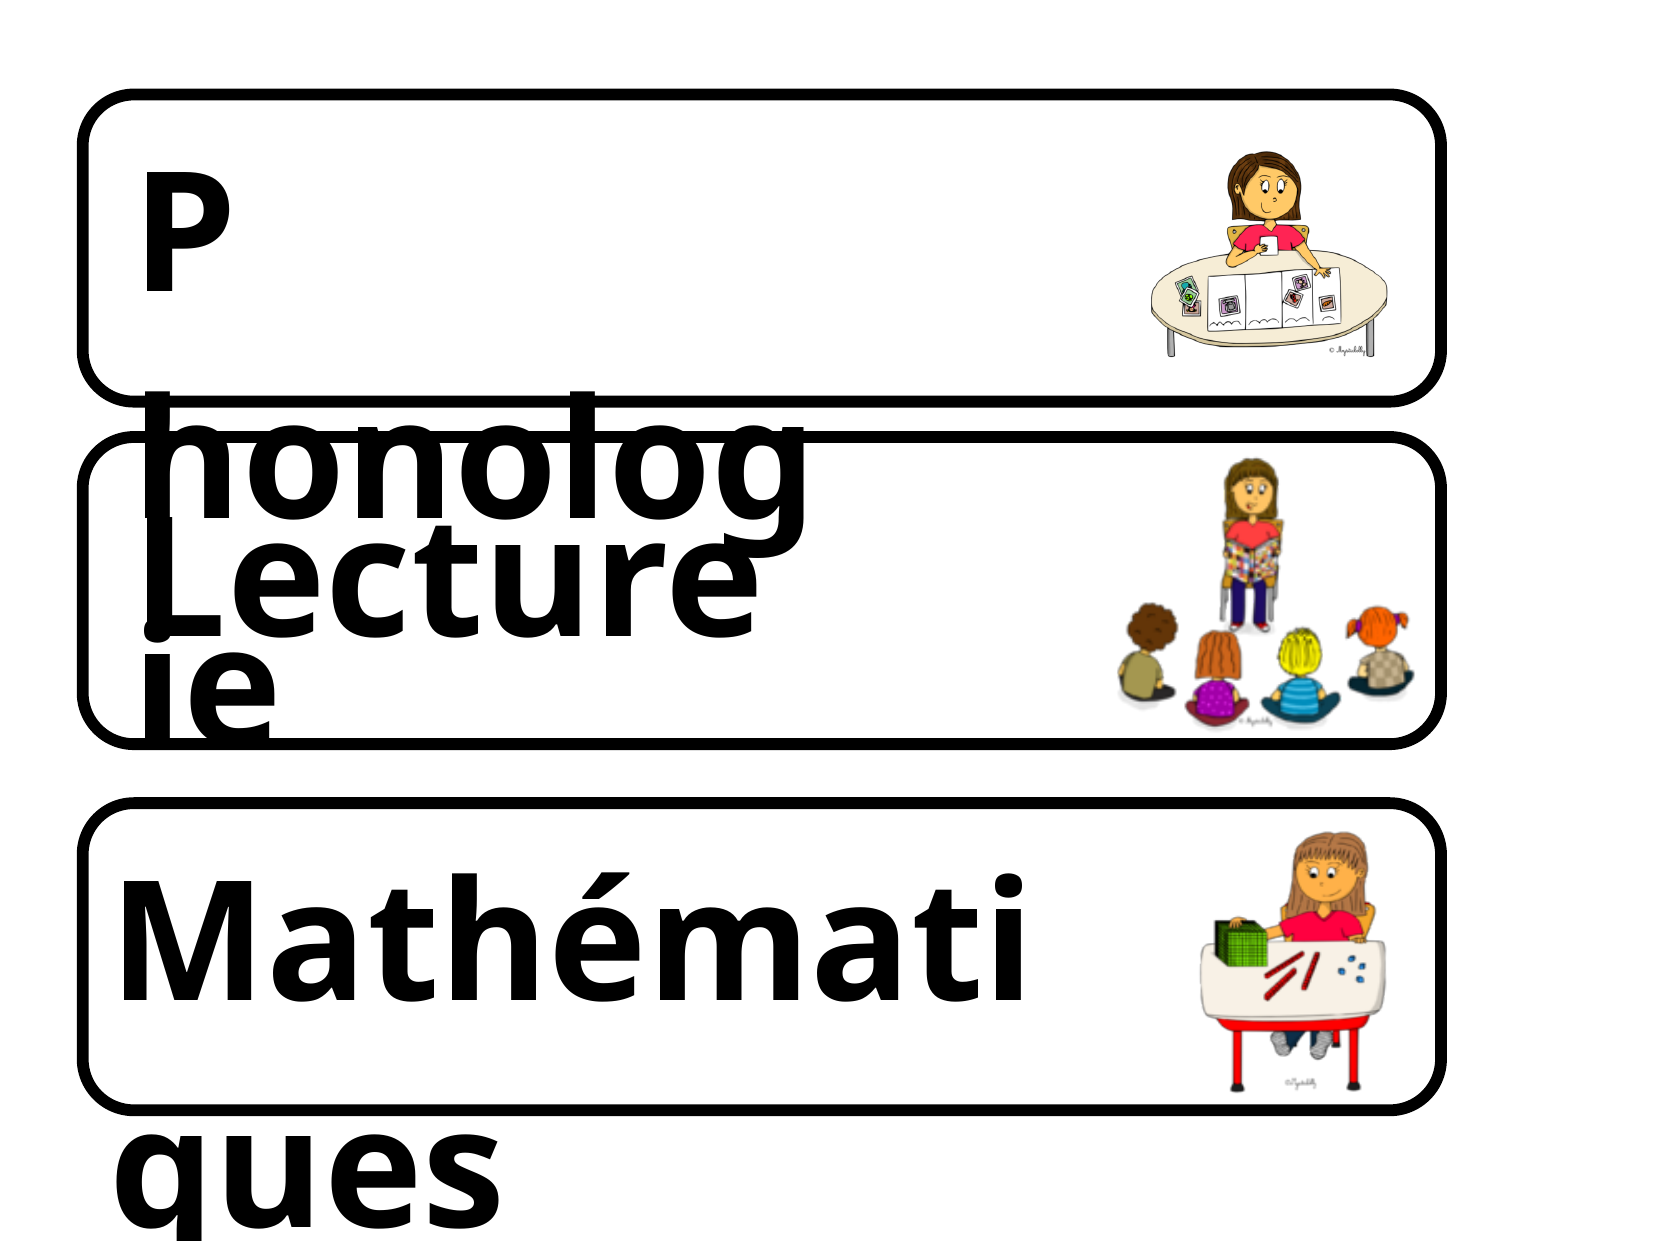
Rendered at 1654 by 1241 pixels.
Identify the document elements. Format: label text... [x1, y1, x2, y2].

picture [1169, 826, 1418, 1099]
picture [1132, 118, 1406, 390]
text_box P honologie [118, 106, 863, 400]
text_box Mathématiques [94, 814, 1087, 1108]
picture [1110, 436, 1423, 750]
text_box Lecture [118, 451, 863, 745]
